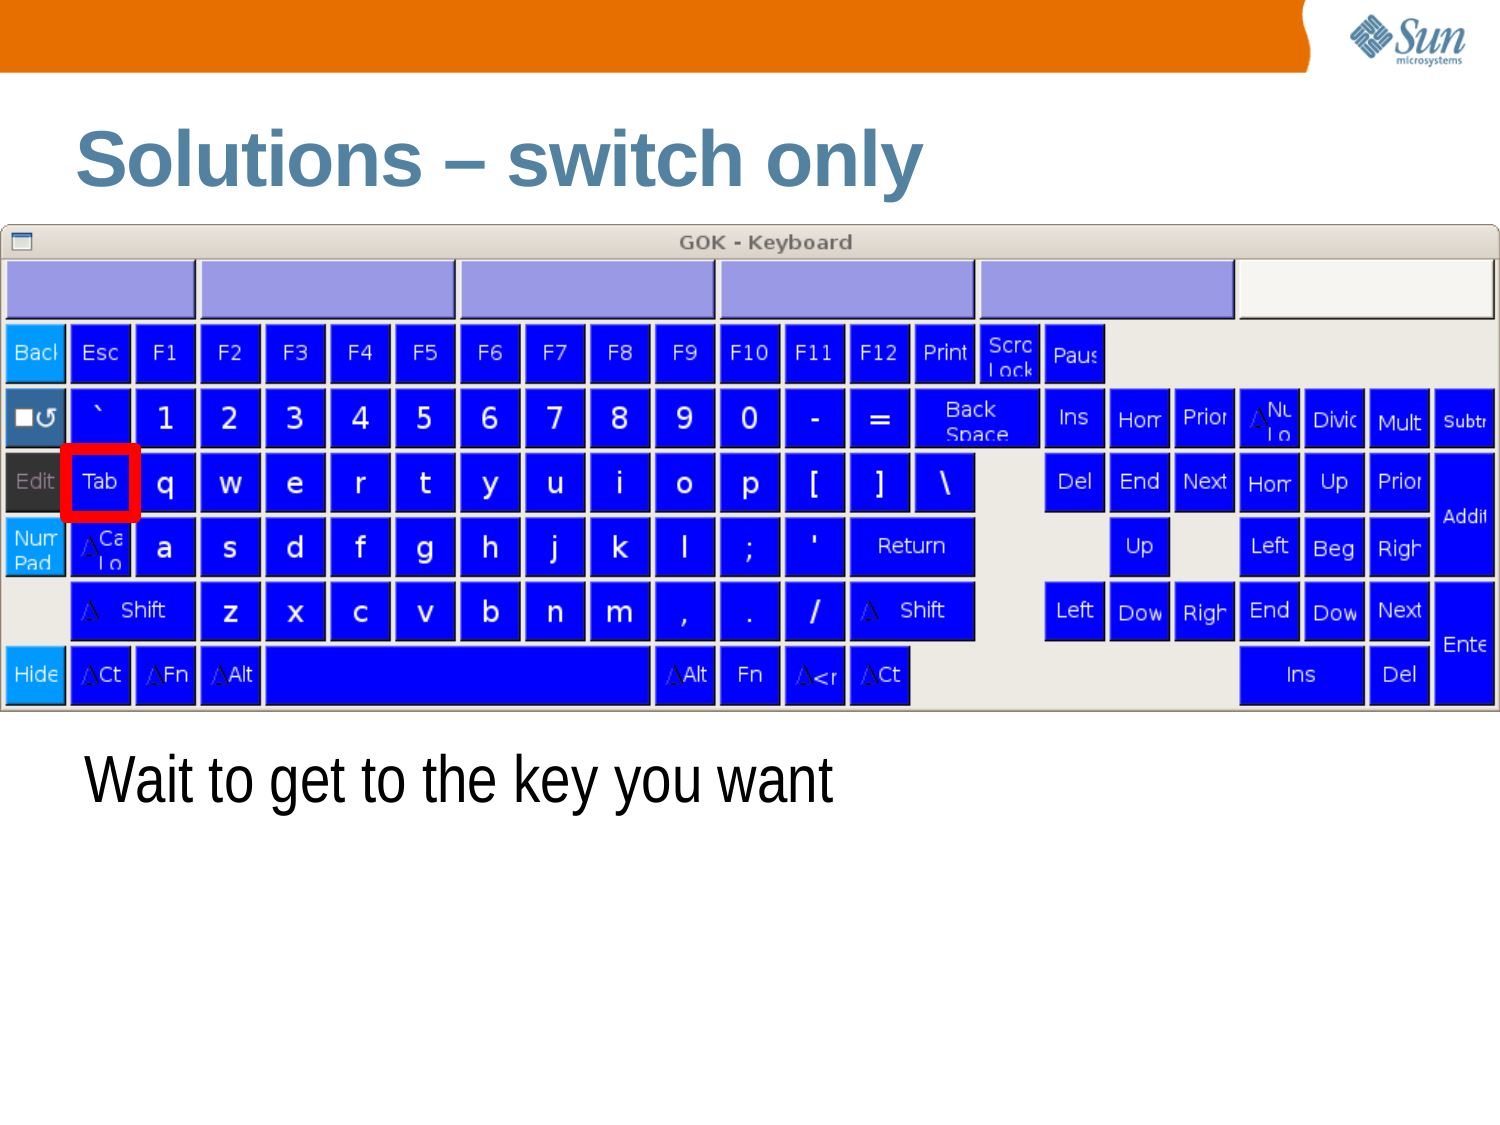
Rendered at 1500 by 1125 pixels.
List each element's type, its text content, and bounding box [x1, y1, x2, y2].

list Wait to get to the key you want [64, 750, 1402, 1016]
title Solutions – switch only [75, 122, 1438, 224]
picture [0, 224, 1500, 712]
picture [0, 0, 1500, 75]
